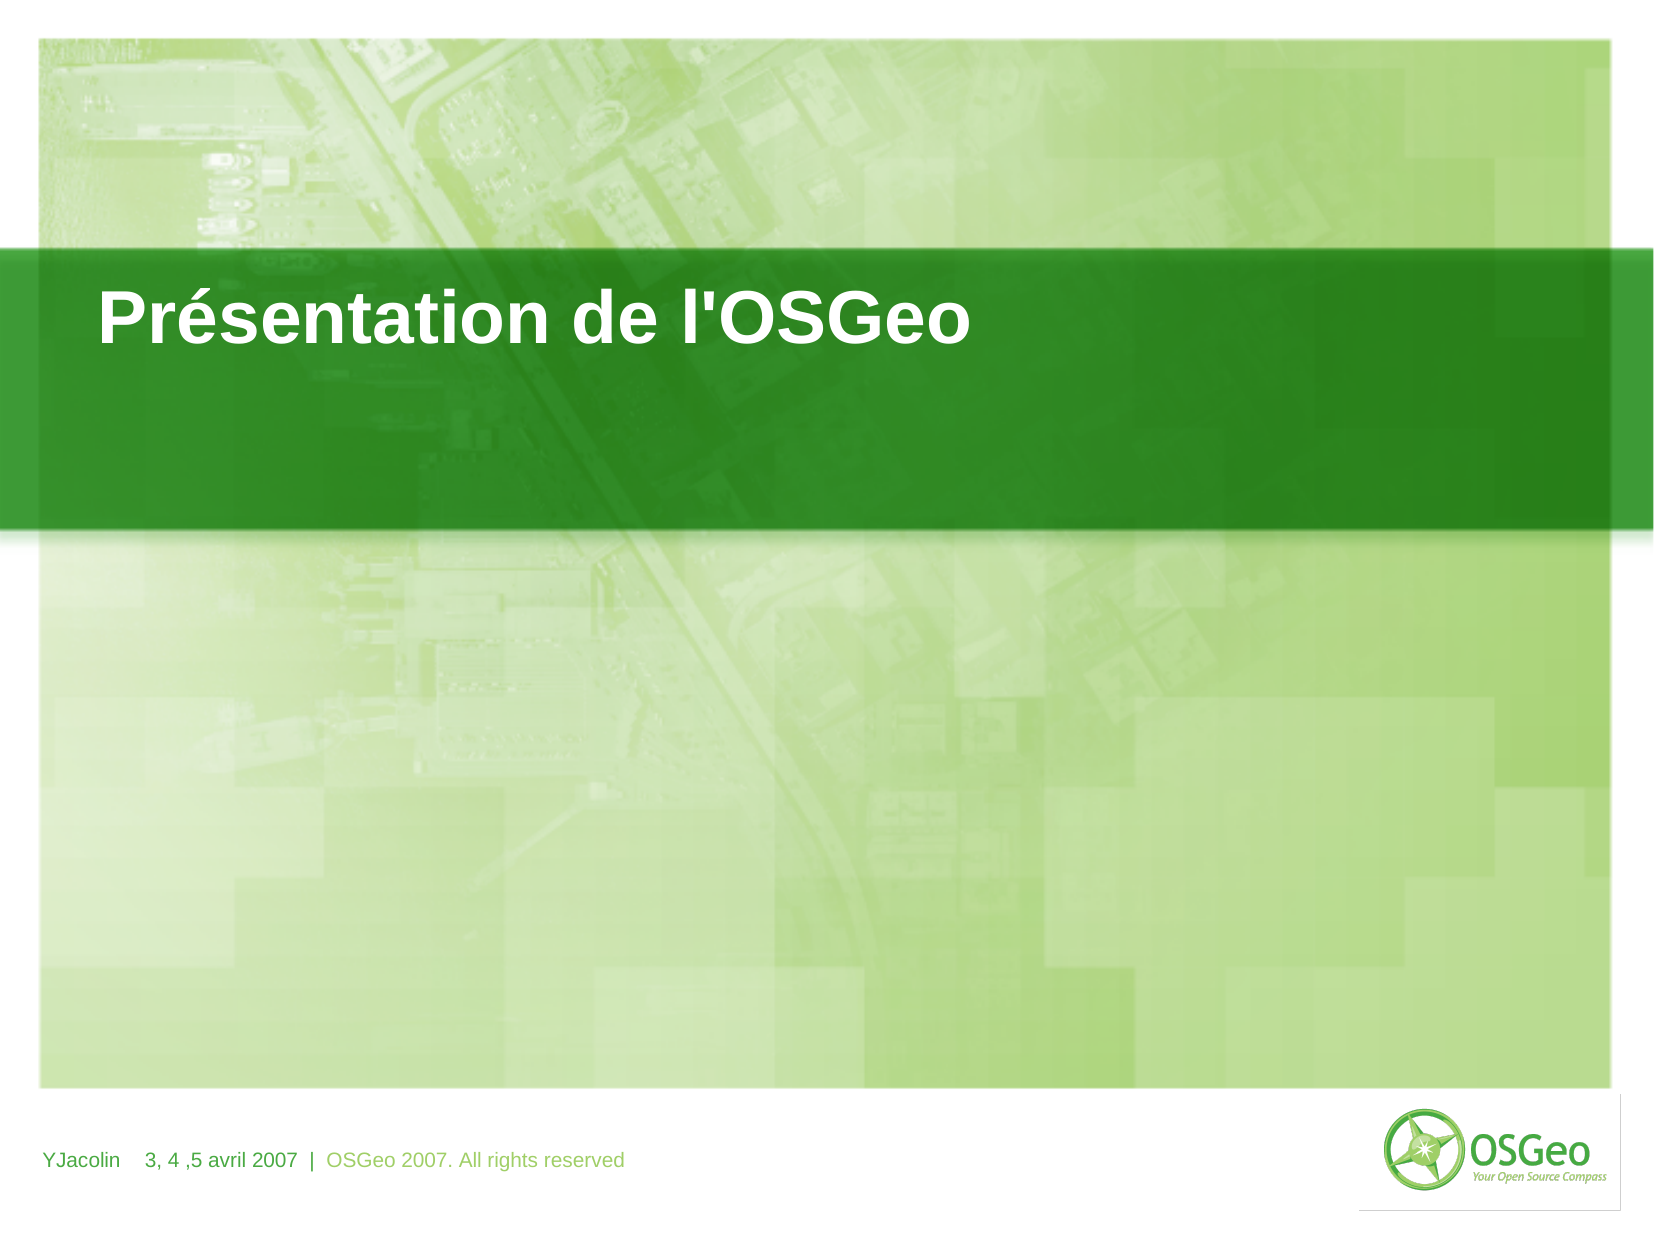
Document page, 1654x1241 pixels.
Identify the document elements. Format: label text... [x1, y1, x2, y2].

text_box Présentation de l'OSGeo [82, 268, 1530, 476]
picture [0, 1, 1654, 1241]
